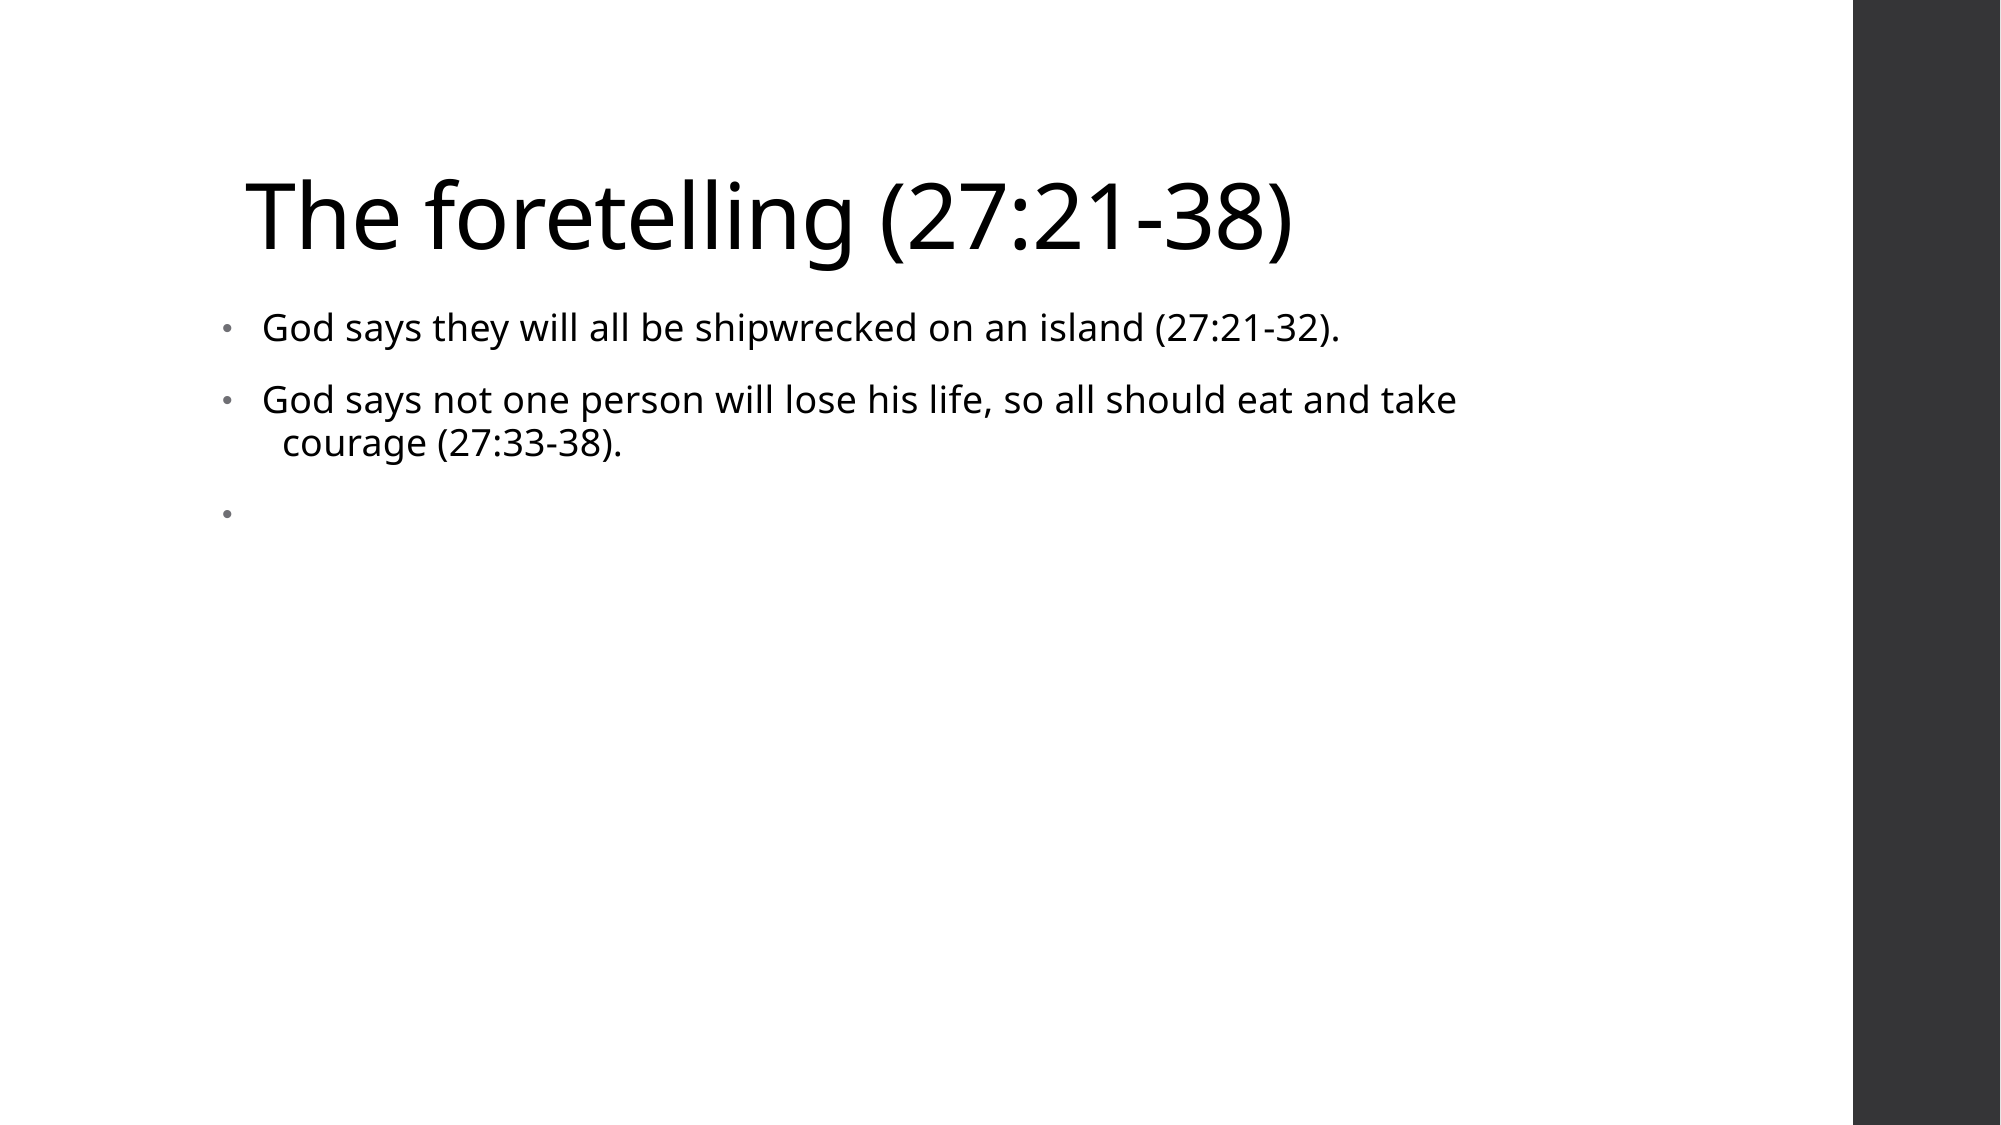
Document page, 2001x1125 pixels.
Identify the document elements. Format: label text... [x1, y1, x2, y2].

list God says they will all be shipwrecked on an island (27:21-32). God says not one person will lose his life, so all should eat and take courage (27:33-38). [206, 299, 1617, 1014]
title The foretelling (27:21-38) [206, 60, 1797, 278]
